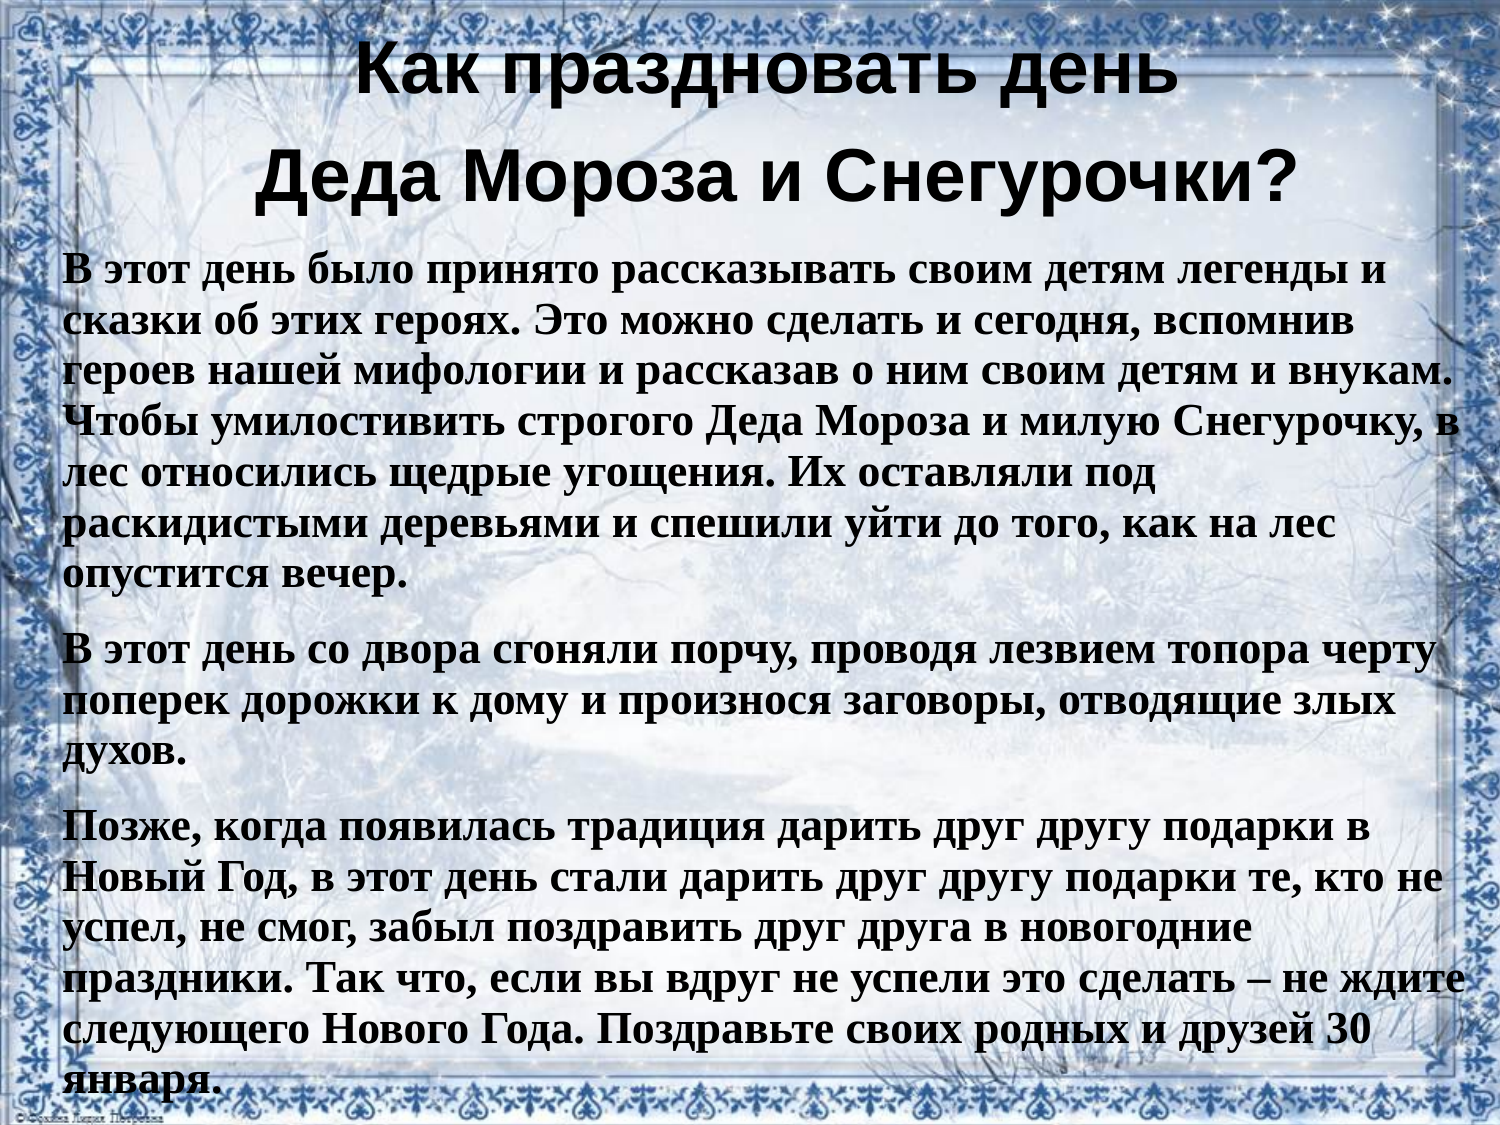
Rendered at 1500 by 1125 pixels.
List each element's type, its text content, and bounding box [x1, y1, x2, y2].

text_box Как праздновать день Деда Мороза и Снегурочки? В этот день было принято рассказывать своим детям легенды и сказки об этих героях. Это можно сделать и сегодня, вспомнив героев нашей мифологии и рассказав о ним своим детям и внукам. Чтобы умилостивить строгого Деда Мороза и милую Снегурочку, в лес относились щедрые угощения. Их оставляли под раскидистыми деревьями и спешили уйти до того, как на лес опустится вечер. В этот день со двора сгоняли порчу, проводя лезвием топора черту поперек дорожки к дому и произнося заговоры, отводящие злых духов. Позже, когда появилась традиция дарить друг другу подарки в Новый Год, в этот день стали дарить друг другу подарки те, кто не успел, не смог, забыл поздравить друг друга в новогодние праздники. Так что, если вы вдруг не успели это сделать – не ждите следующего Нового Года. Поздравьте своих родных и друзей 30 января. [47, 17, 1489, 1125]
picture [0, 0, 1500, 1125]
